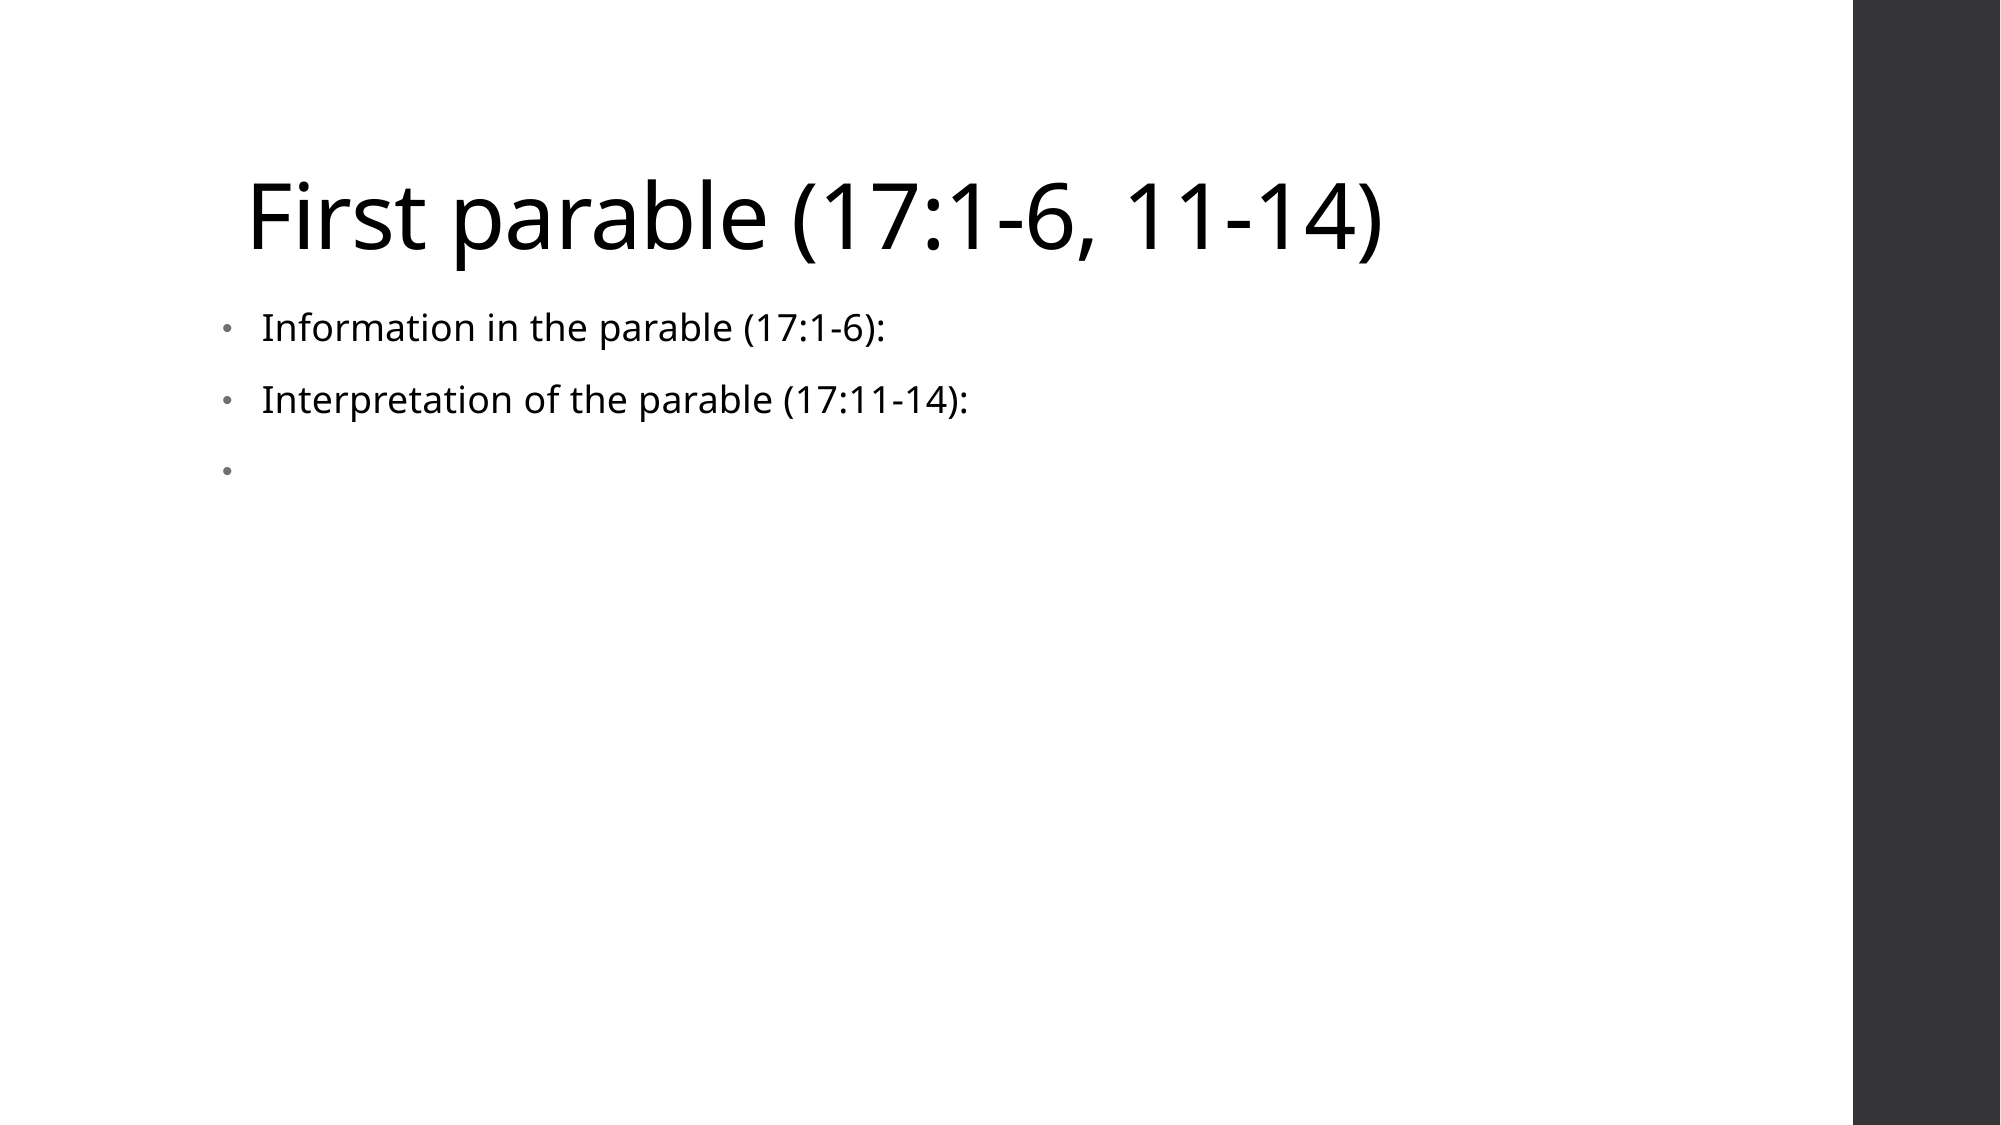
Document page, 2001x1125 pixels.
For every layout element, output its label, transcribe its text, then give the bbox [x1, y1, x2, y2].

list Information in the parable (17:1-6): Interpretation of the parable (17:11-14): [206, 299, 1617, 1014]
title First parable (17:1-6, 11-14) [206, 60, 1797, 278]
